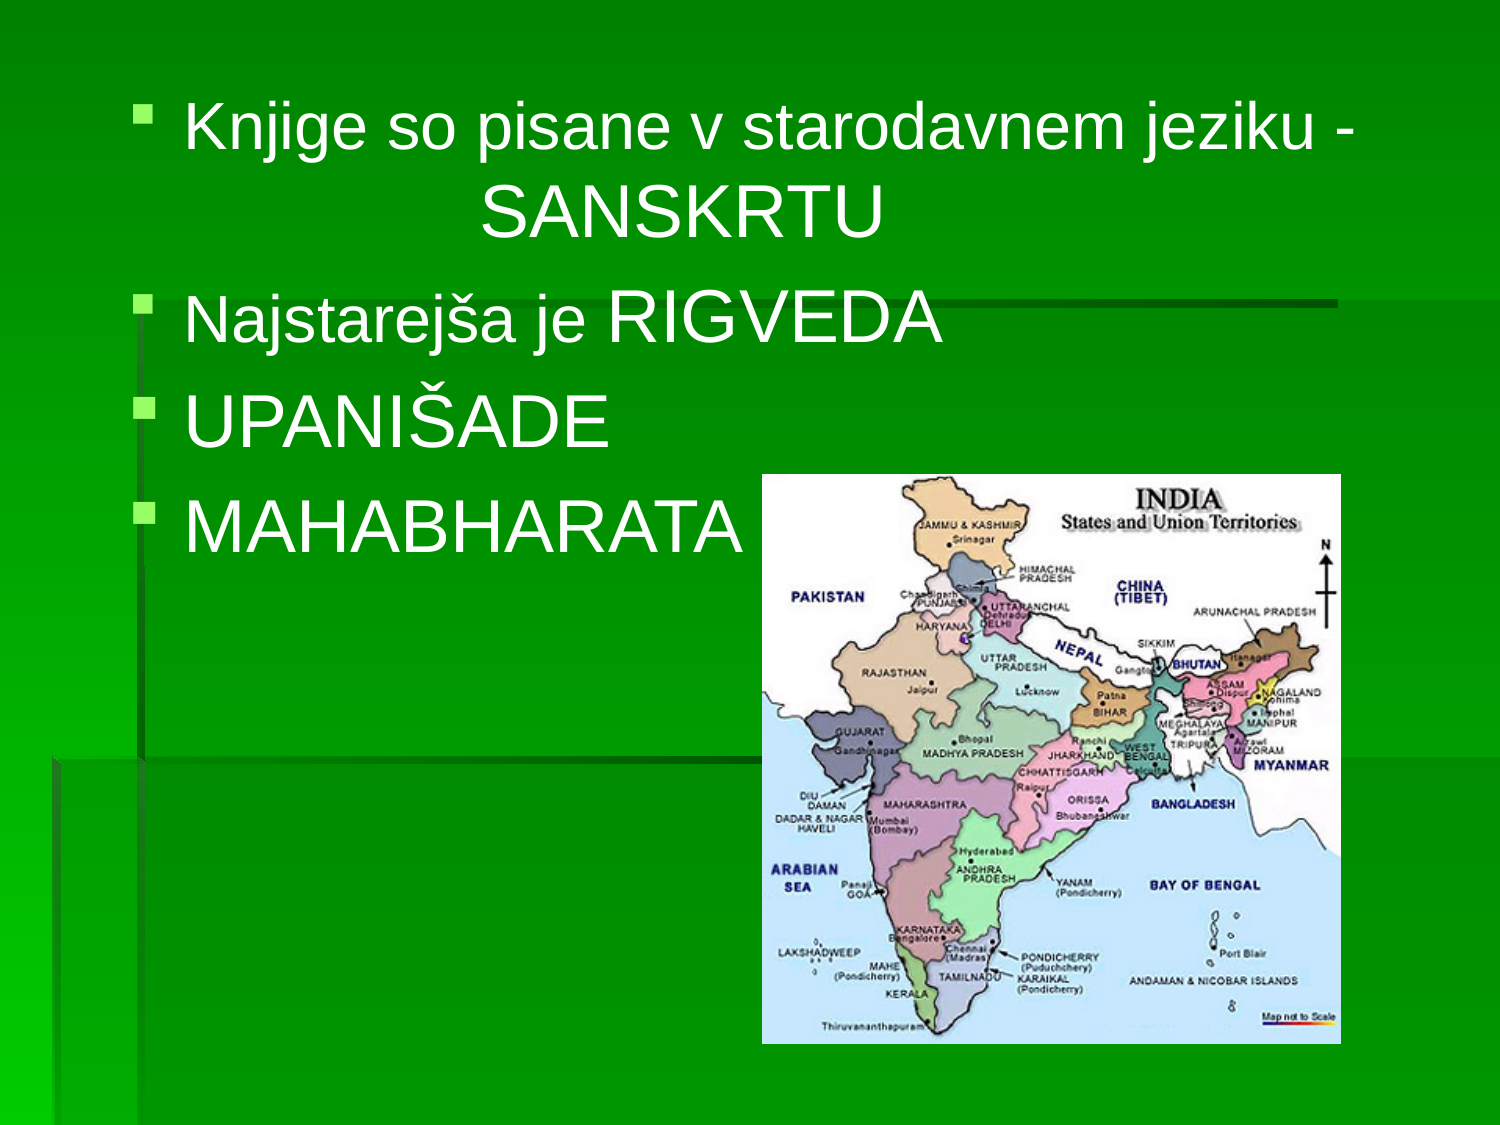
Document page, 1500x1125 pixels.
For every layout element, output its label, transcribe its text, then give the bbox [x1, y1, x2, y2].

list Knjige so pisane v starodavnem jeziku - SANSKRTU Najstarejša je RIGVEDA UPANIŠADE MAHABHARATA [112, 75, 1463, 775]
picture [762, 474, 1341, 1044]
